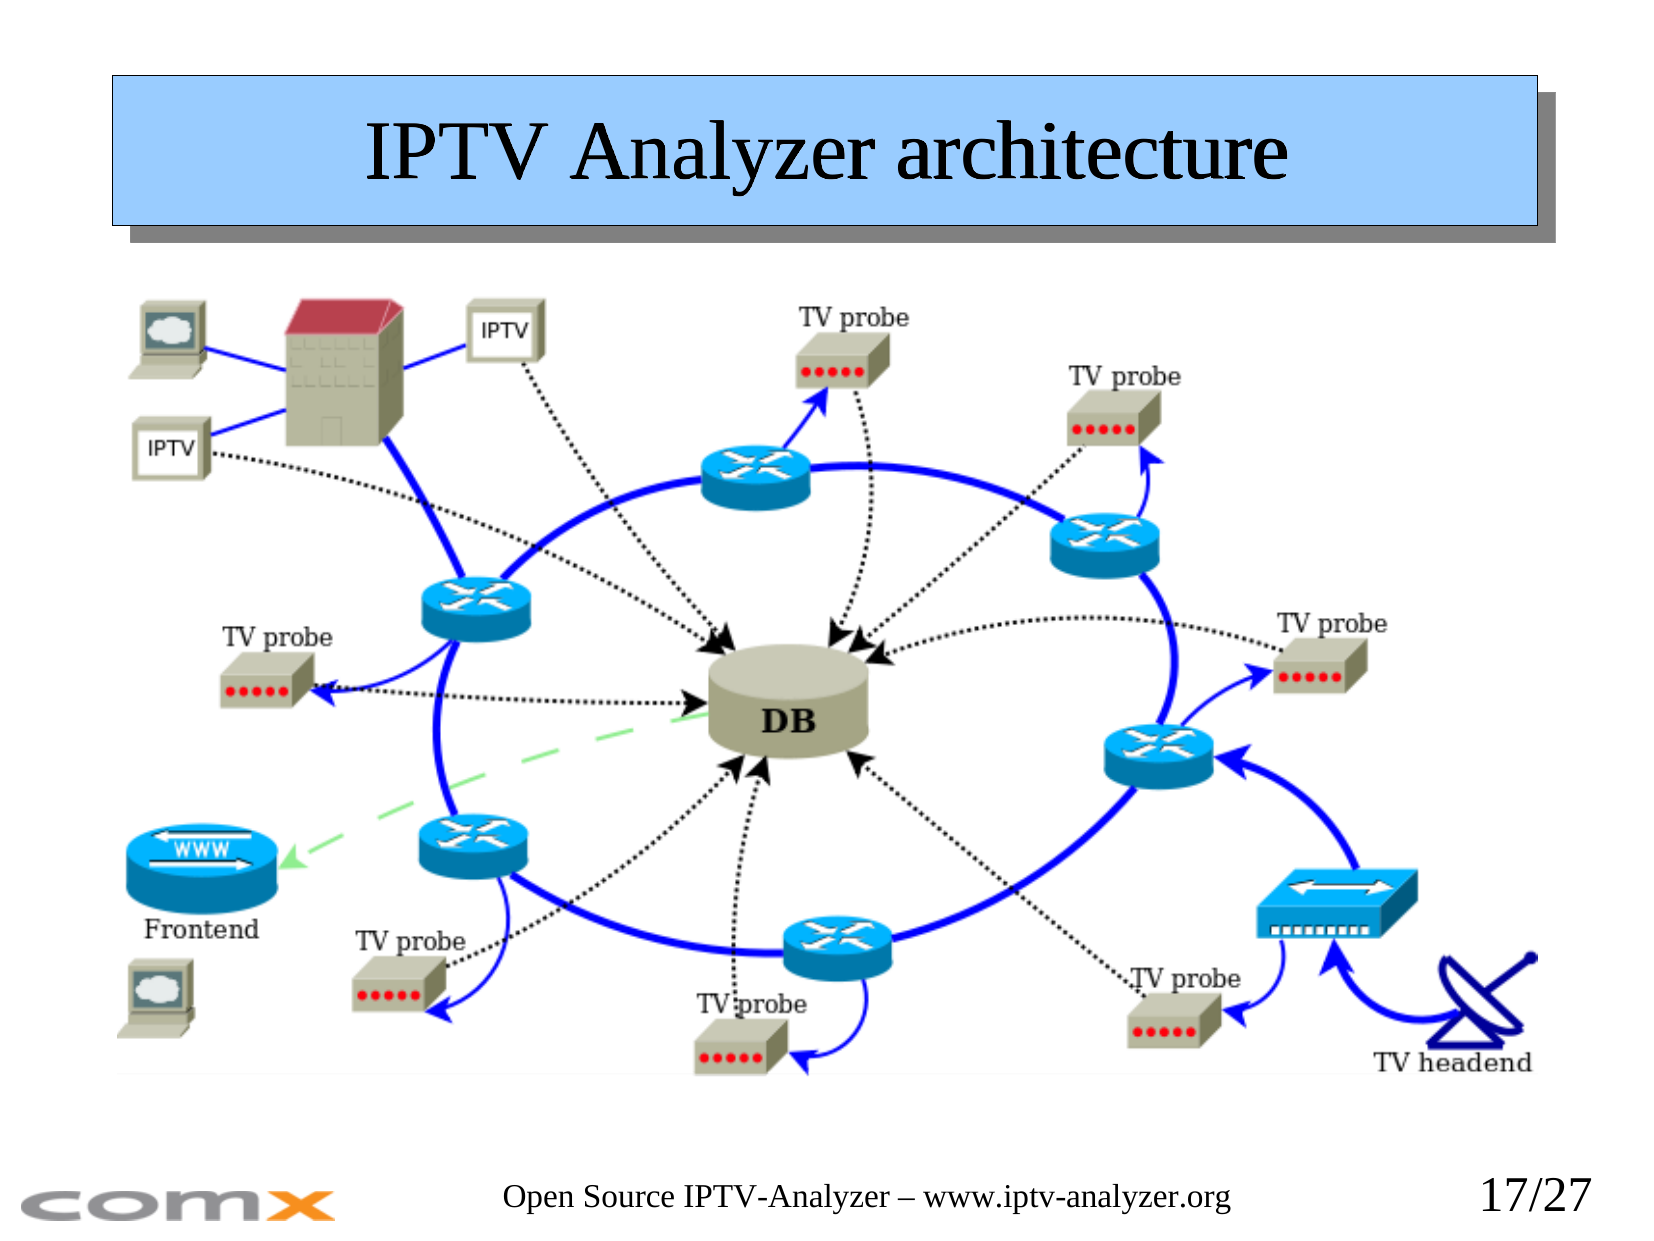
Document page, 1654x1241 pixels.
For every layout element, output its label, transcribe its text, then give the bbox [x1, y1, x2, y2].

picture [21, 1191, 335, 1221]
picture [117, 262, 1538, 1088]
title IPTV Analyzer architecture [116, 75, 1538, 226]
